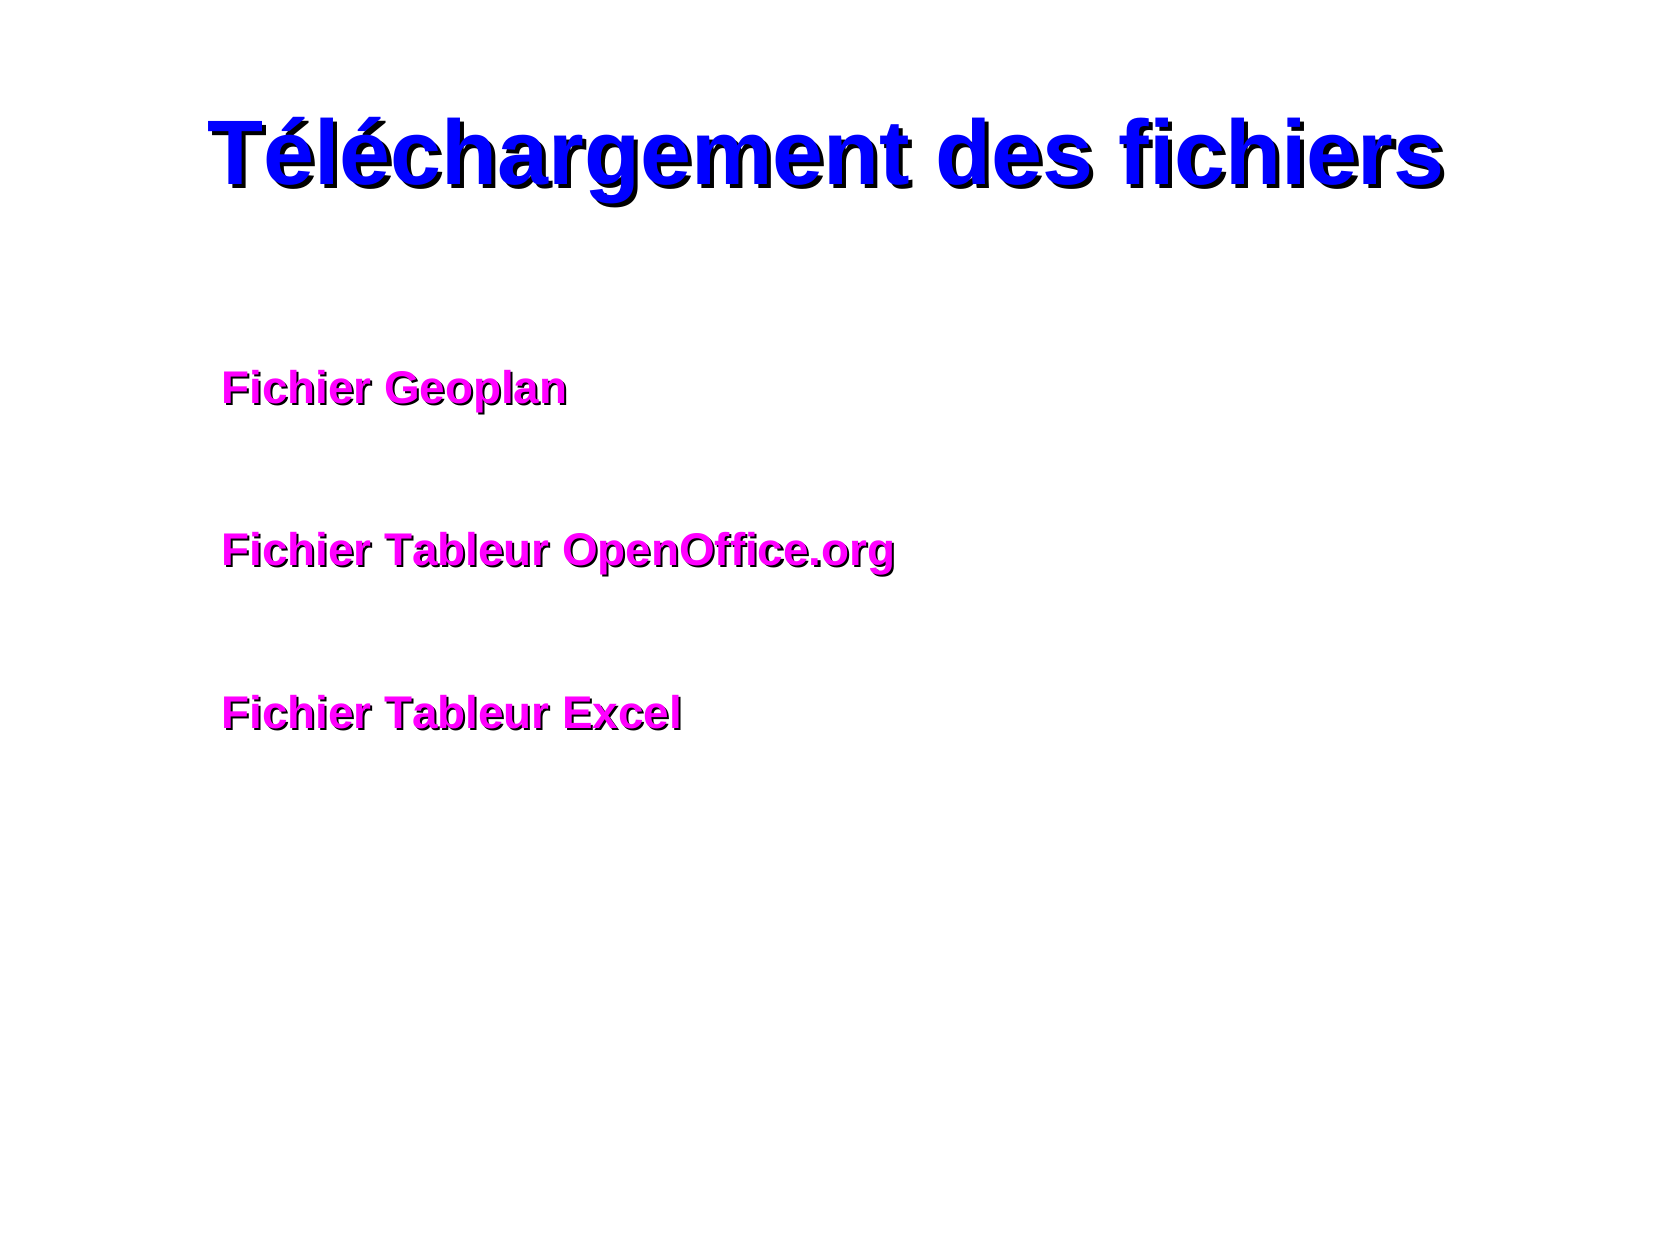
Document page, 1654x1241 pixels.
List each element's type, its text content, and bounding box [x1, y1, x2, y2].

text_box Fichier Tableur OpenOffice.org [206, 516, 911, 584]
text_box Fichier Tableur Excel [206, 679, 1123, 747]
title Téléchargement des fichiers [82, 49, 1571, 257]
text_box Fichier Geoplan [206, 354, 583, 422]
